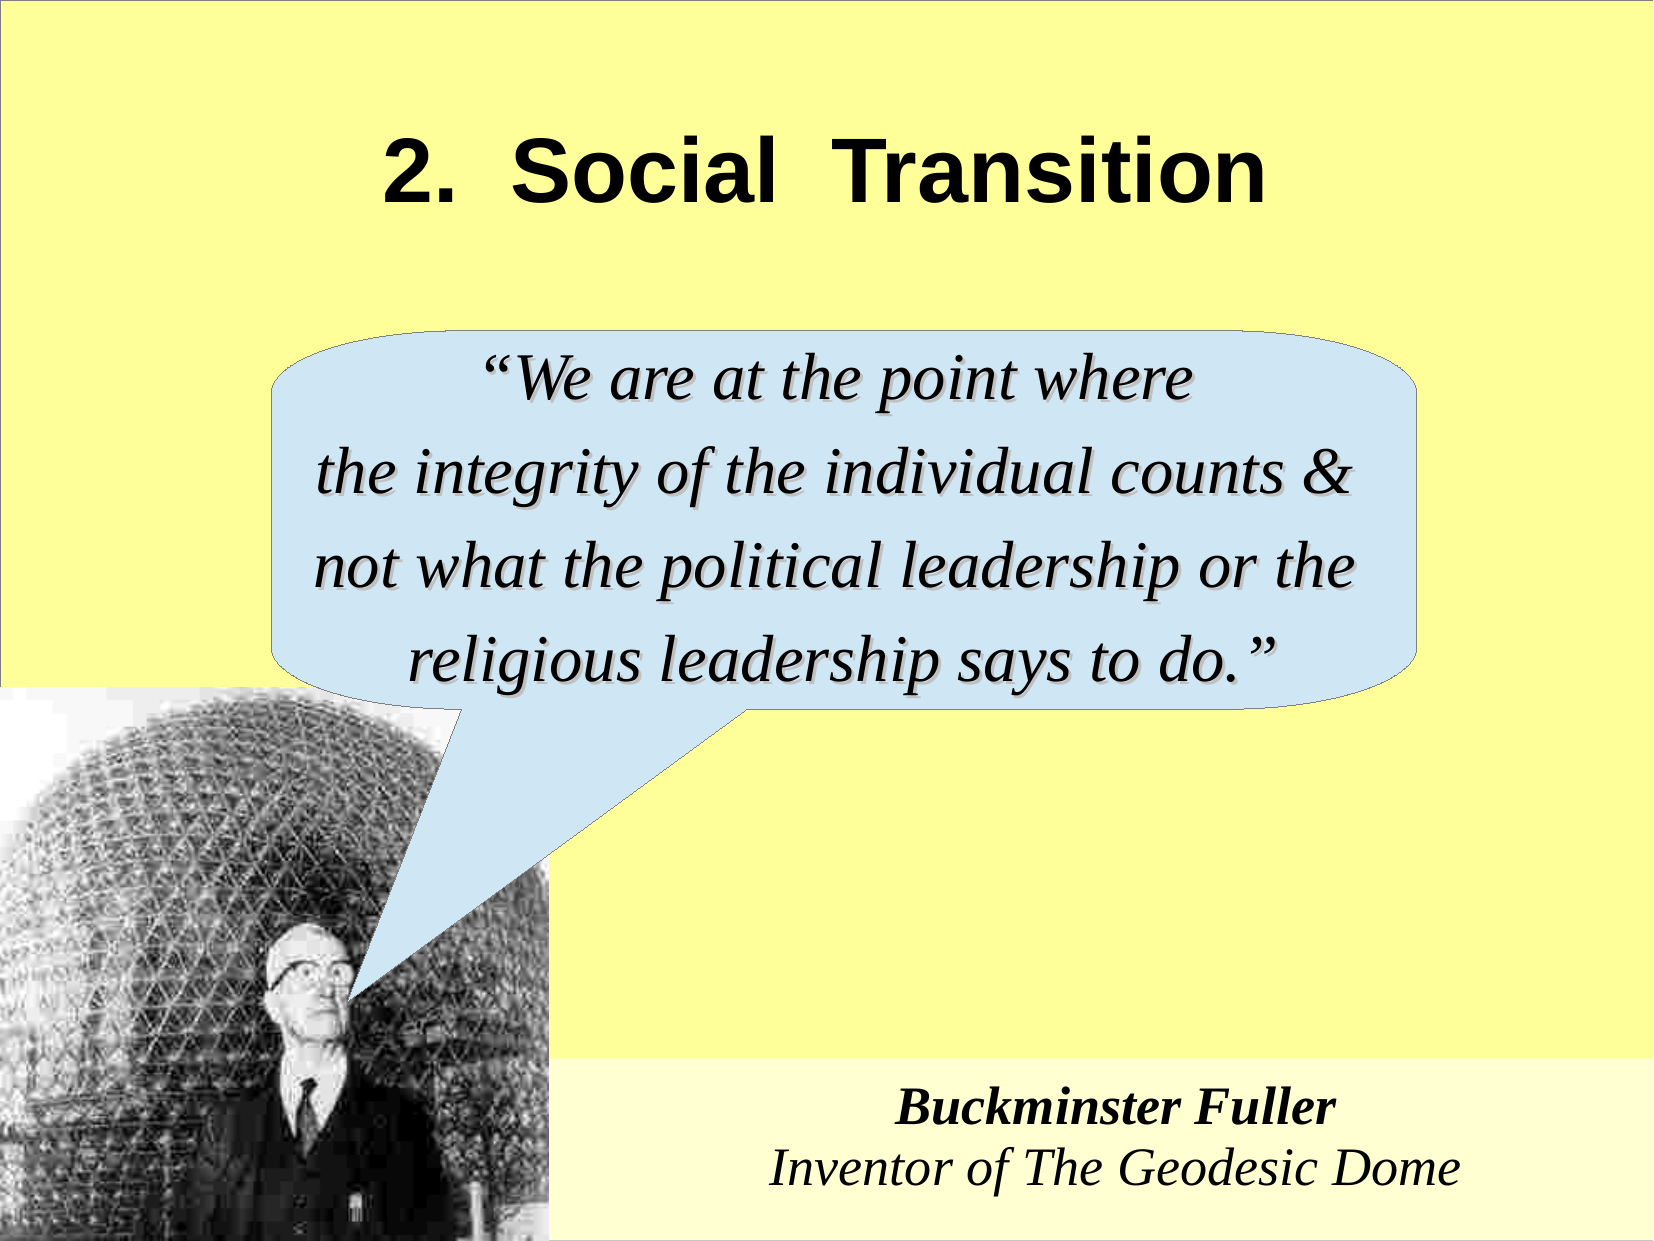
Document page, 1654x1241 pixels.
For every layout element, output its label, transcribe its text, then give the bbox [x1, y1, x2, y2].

picture [0, 687, 549, 1241]
text_box 2. Social Transition [200, 129, 1453, 219]
text_box “We are at the point where the integrity of the individual counts & not what the political leadership or the religious leadership says to do.” [271, 330, 1417, 1003]
text_box Buckminster Fuller Inventor of The Geodesic Dome [747, 1068, 1486, 1228]
text_box [0, 0, 1653, 1241]
